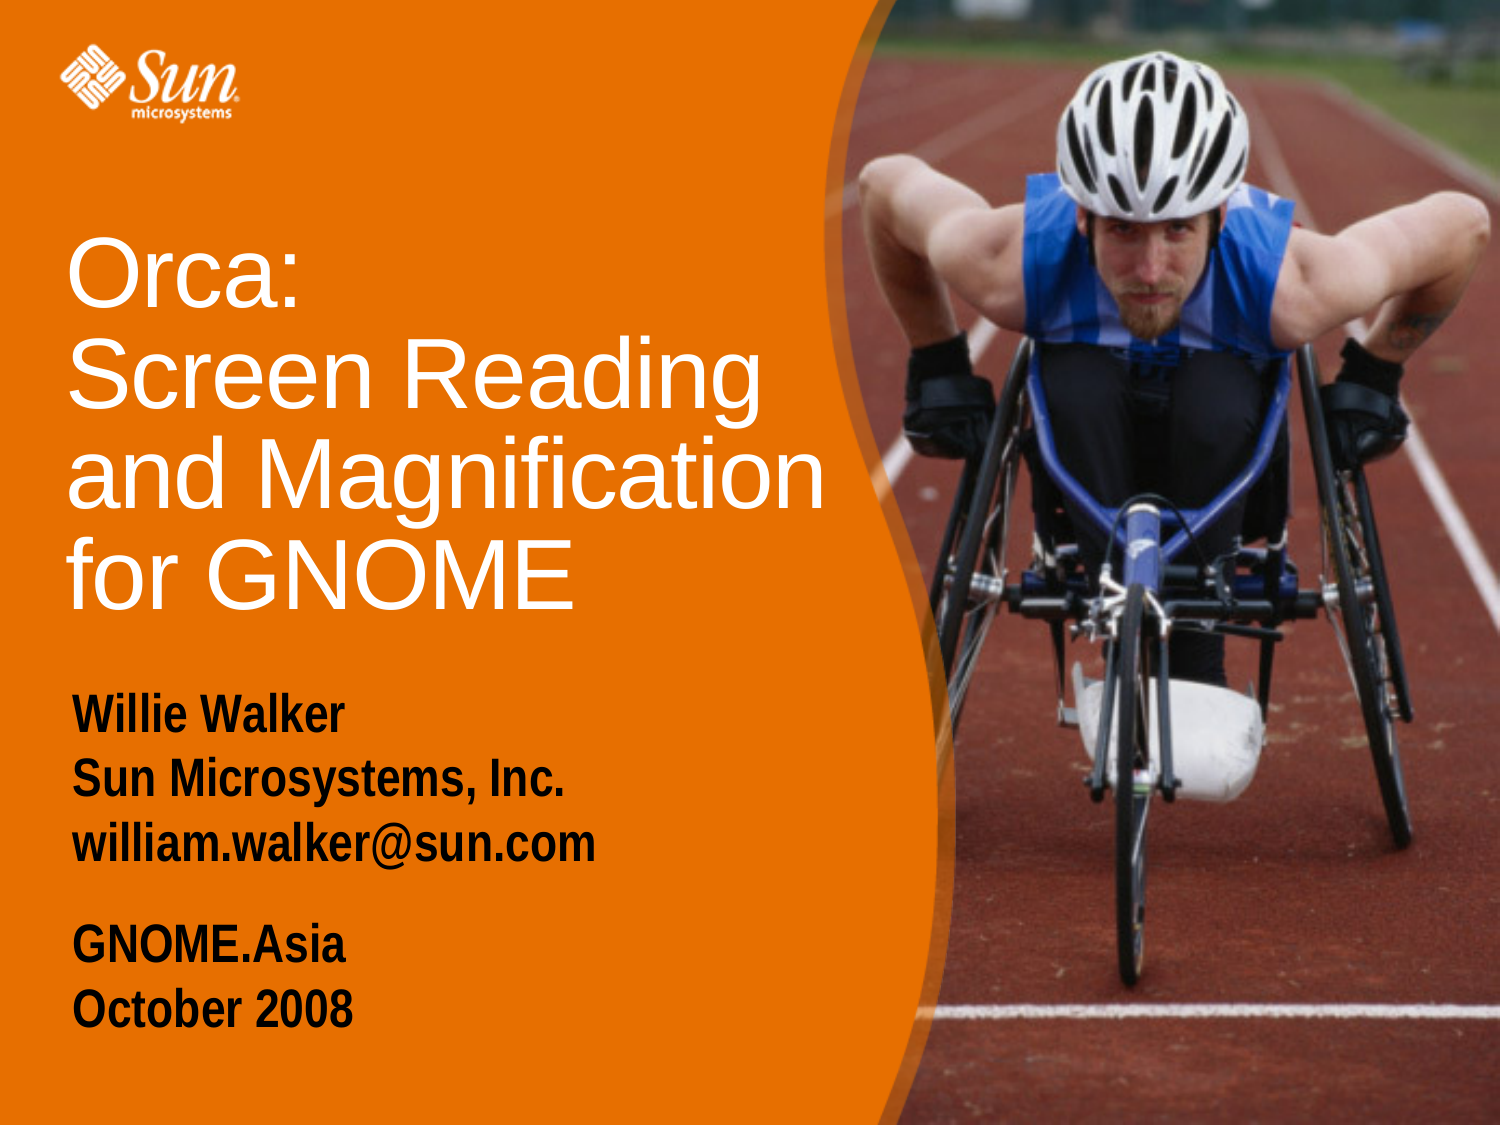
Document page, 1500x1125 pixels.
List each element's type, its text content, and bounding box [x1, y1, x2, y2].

title Orca: Screen Reading and Magnification for GNOME [65, 216, 1111, 630]
picture [0, 0, 1500, 1125]
list Willie Walker Sun Microsystems, Inc. william.walker@sun.com GNOME.Asia October 2008 [72, 689, 1063, 1052]
